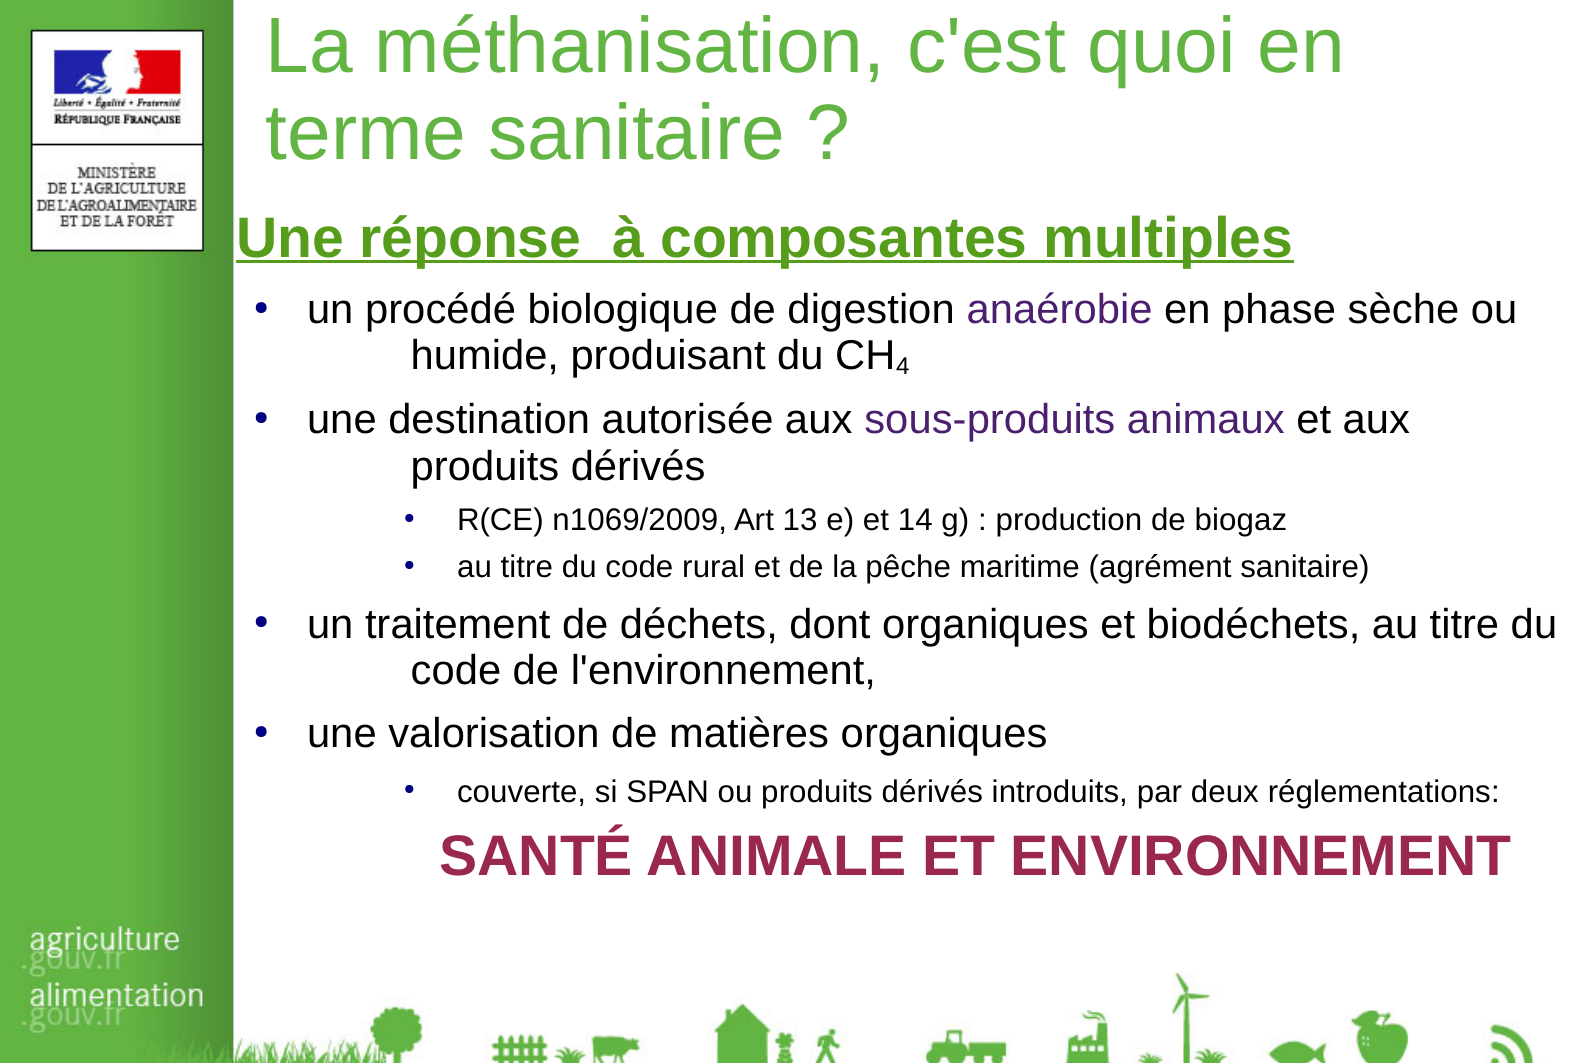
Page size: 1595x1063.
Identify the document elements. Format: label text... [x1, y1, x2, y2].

picture [0, 0, 1595, 1063]
title La méthanisation, c'est quoi en terme sanitaire ? [265, 0, 1536, 178]
list Une réponse à composantes multiples un procédé biologique de digestion anaérobie en phase sèche ou humide, produisant du CH4 une destination autorisée aux sous-produits animaux et aux produits dérivés R(CE) n1069/2009, Art 13 e) et 14 g) : production de biogaz au titre du code rural et de la pêche maritime (agrément sanitaire) un traitement de déchets, dont organiques et biodéchets, au titre du code de l'environnement, une valorisation de matières organiques couverte, si SPAN ou produits dérivés introduits, par deux réglementations: SANTÉ ANIMALE ET ENVIRONNEMENT [236, 205, 1565, 908]
